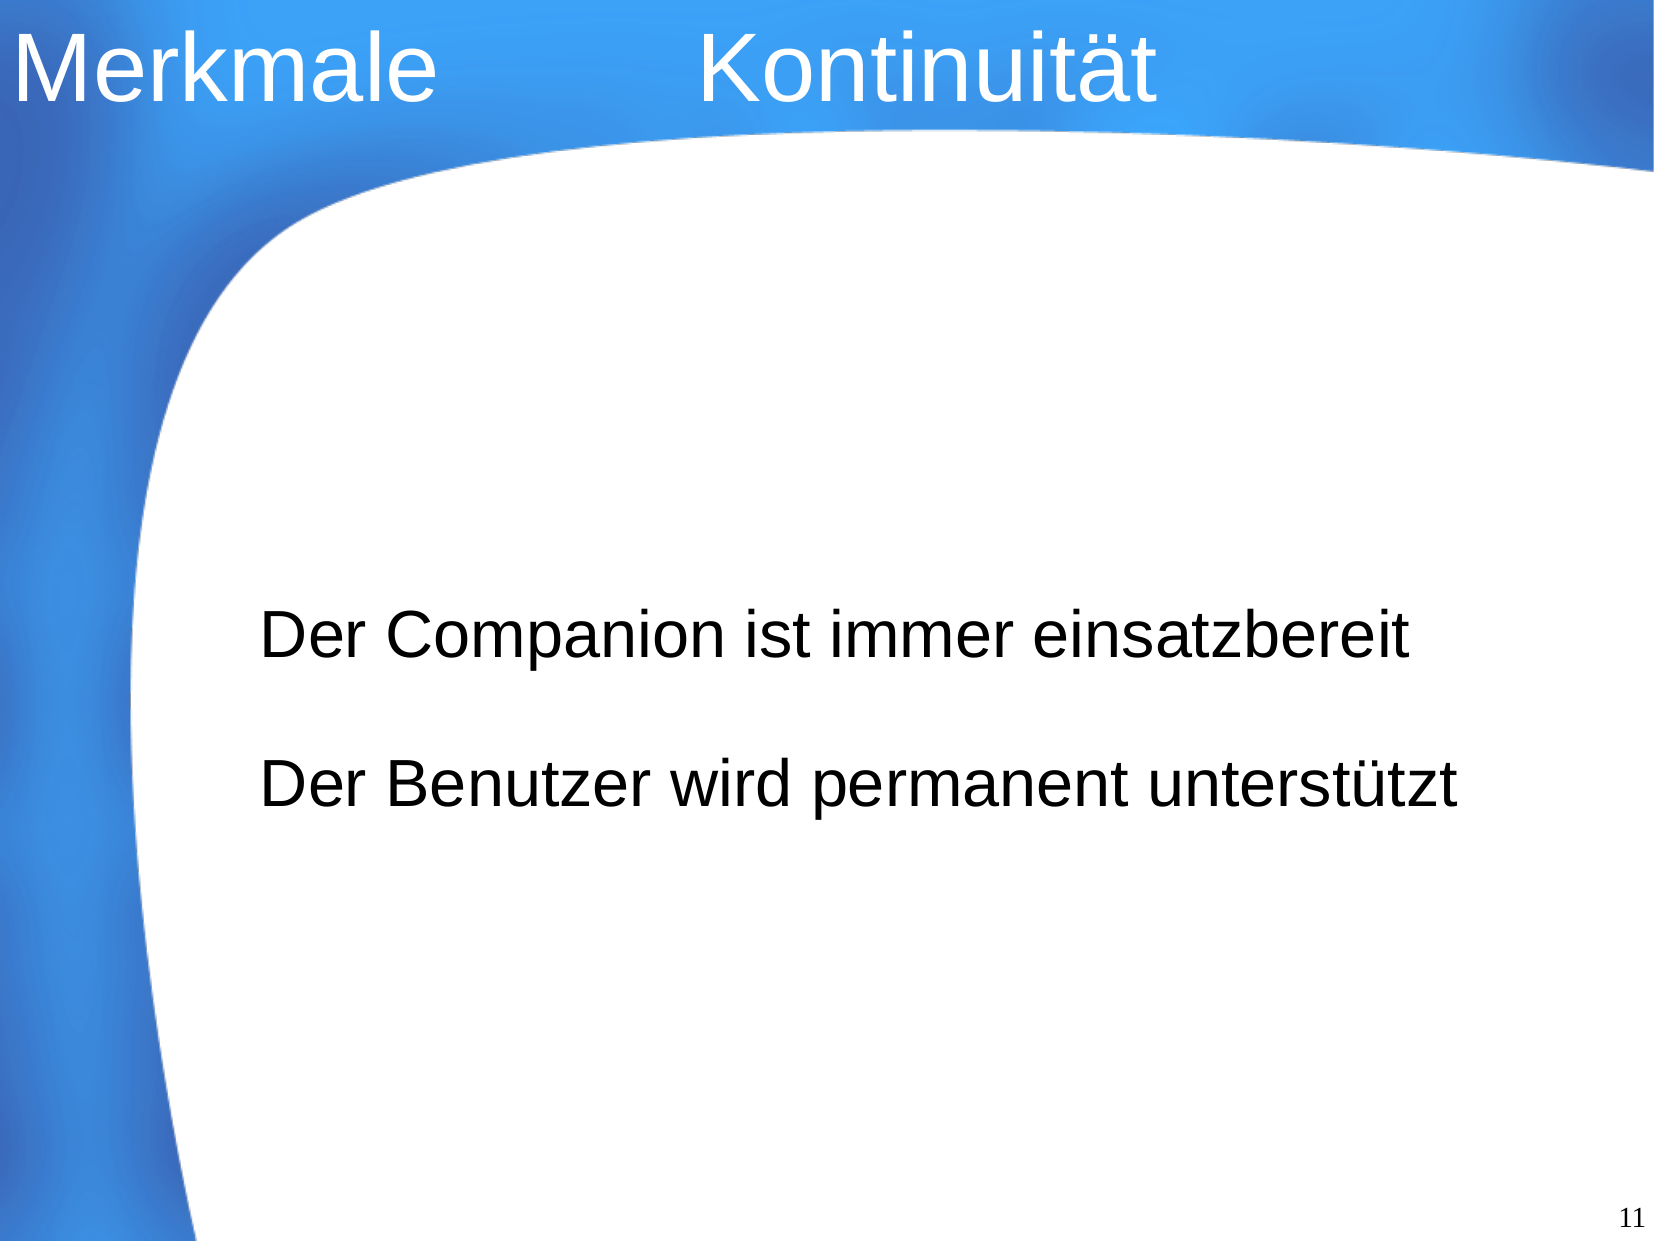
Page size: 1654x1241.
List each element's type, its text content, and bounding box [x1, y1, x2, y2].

title Kontinuität [697, 13, 1619, 123]
subtitle Der Companion ist immer einsatzbereit Der Benutzer wird permanent unterstützt [259, 248, 1560, 1170]
title Merkmale [11, 13, 697, 123]
picture [0, 0, 1654, 1241]
